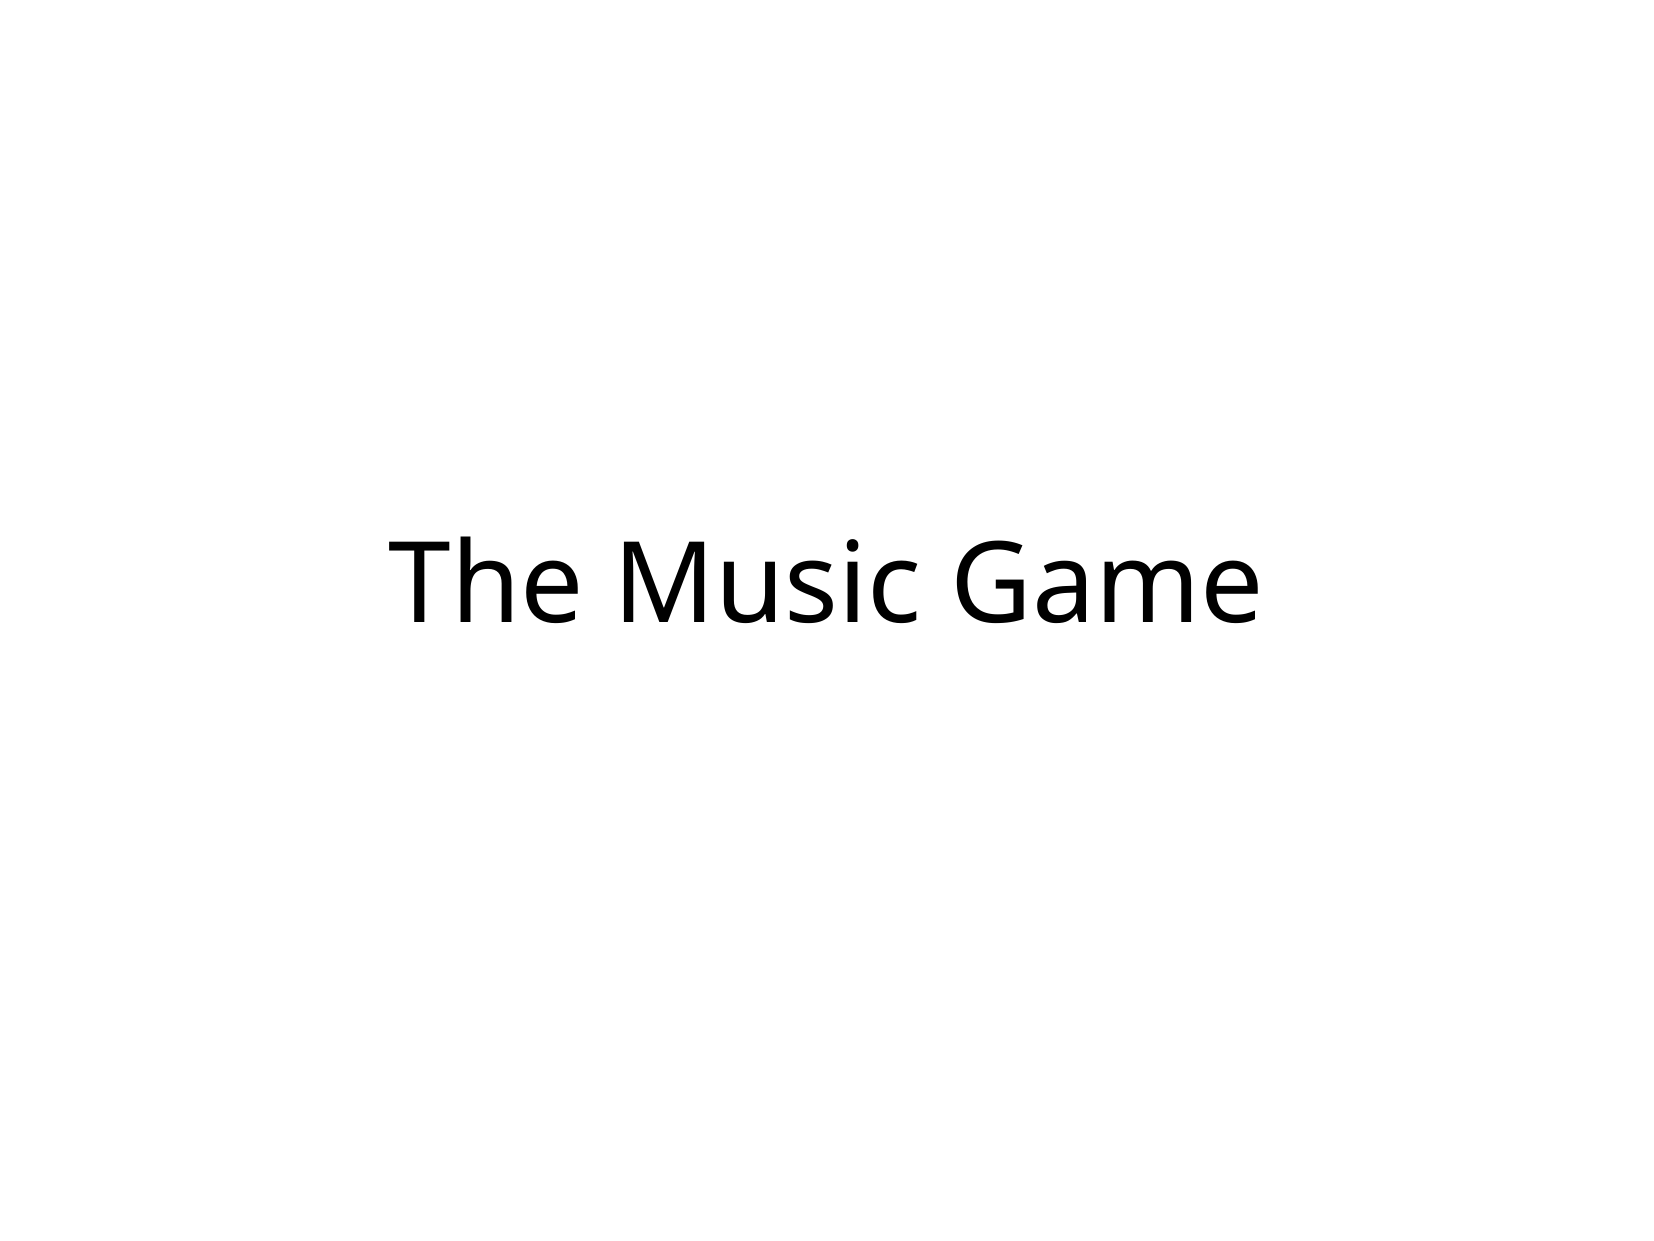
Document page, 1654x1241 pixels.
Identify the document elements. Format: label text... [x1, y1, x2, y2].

subtitle The Music Game [82, 49, 1571, 1109]
